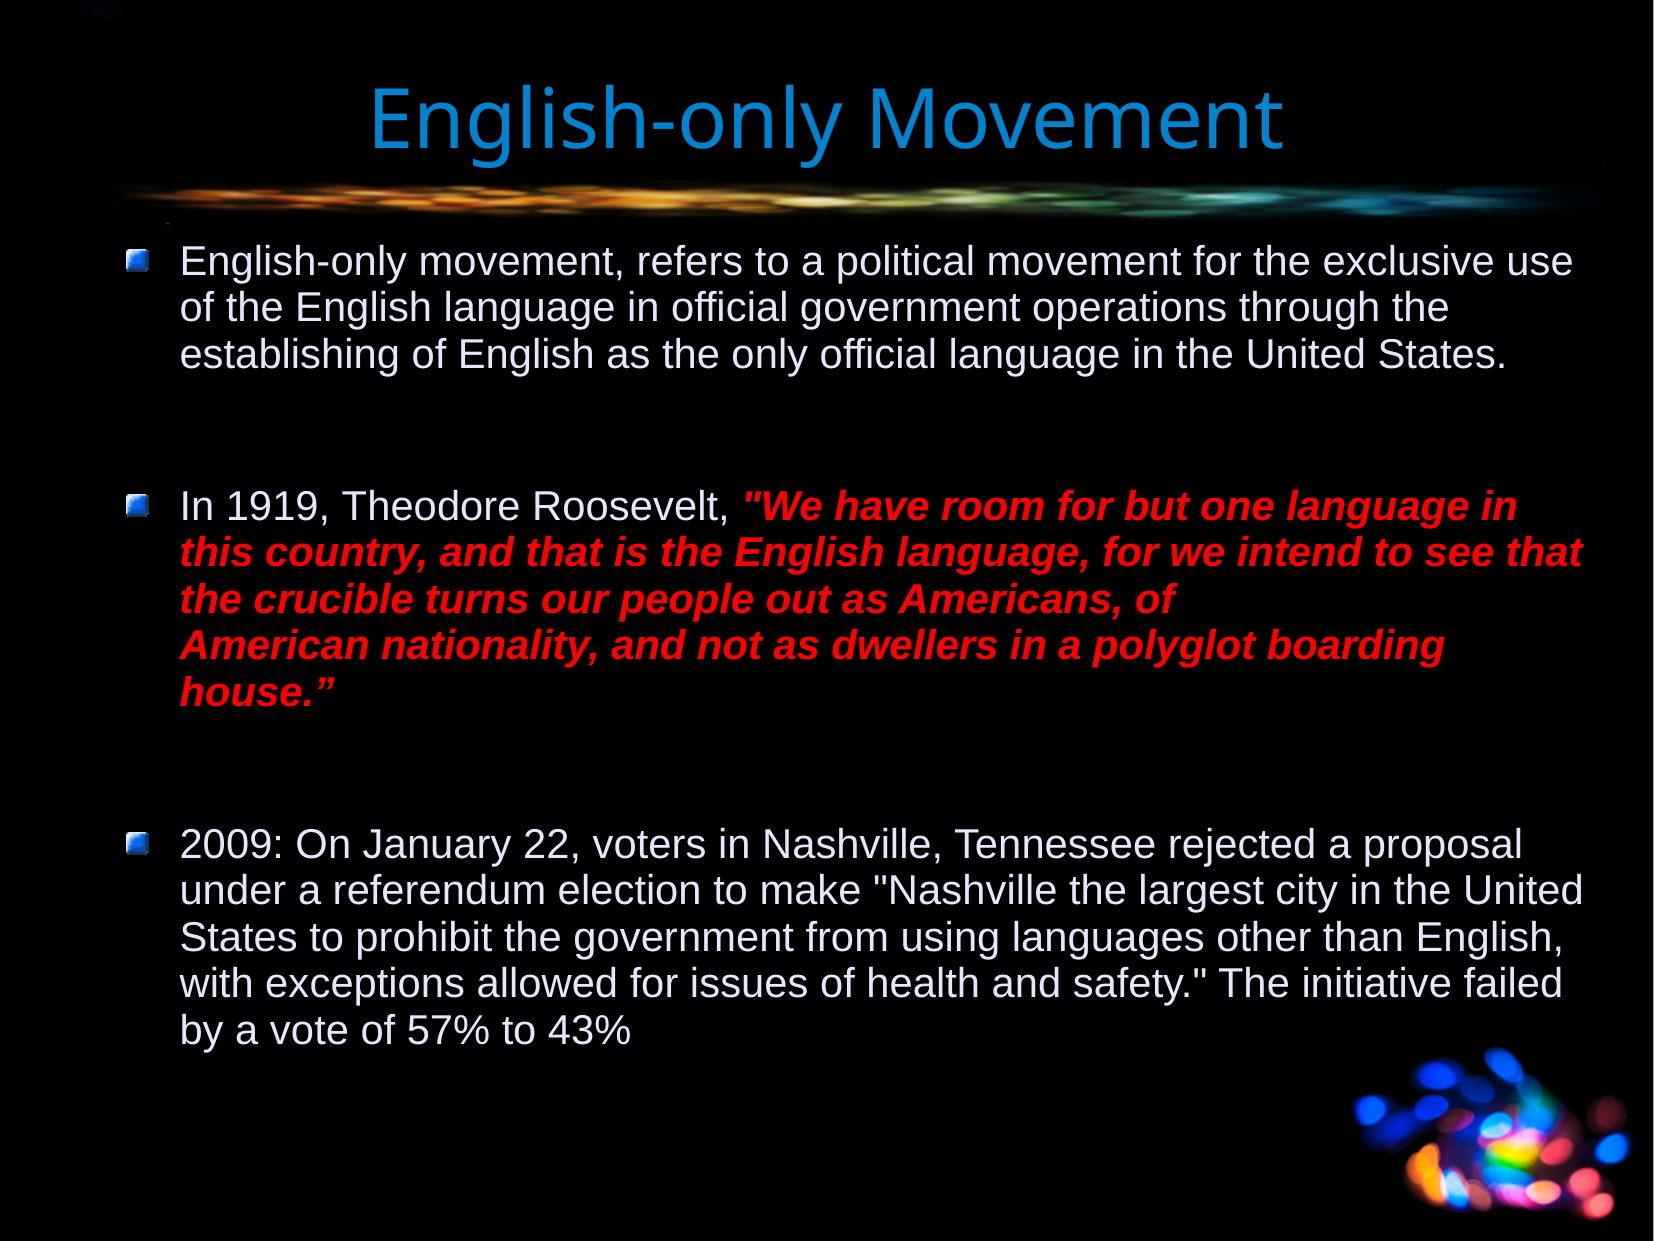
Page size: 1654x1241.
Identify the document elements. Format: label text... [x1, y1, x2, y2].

title English-only Movement [82, 19, 1571, 212]
list English-only movement, refers to a political movement for the exclusive use of the English language in official government operations through the establishing of English as the only official language in the United States. In 1919, Theodore Roosevelt, "We have room for but one language in this country, and that is the English language, for we intend to see that the crucible turns our people out as Americans, of American nationality, and not as dwellers in a polyglot boarding house.” 2009: On January 22, voters in Nashville, Tennessee rejected a proposal under a referendum election to make "Nashville the largest city in the United States to prohibit the government from using languages other than English, with exceptions allowed for issues of health and safety." The initiative failed by a vote of 57% to 43% [108, 237, 1597, 1062]
picture [0, 0, 1654, 1241]
